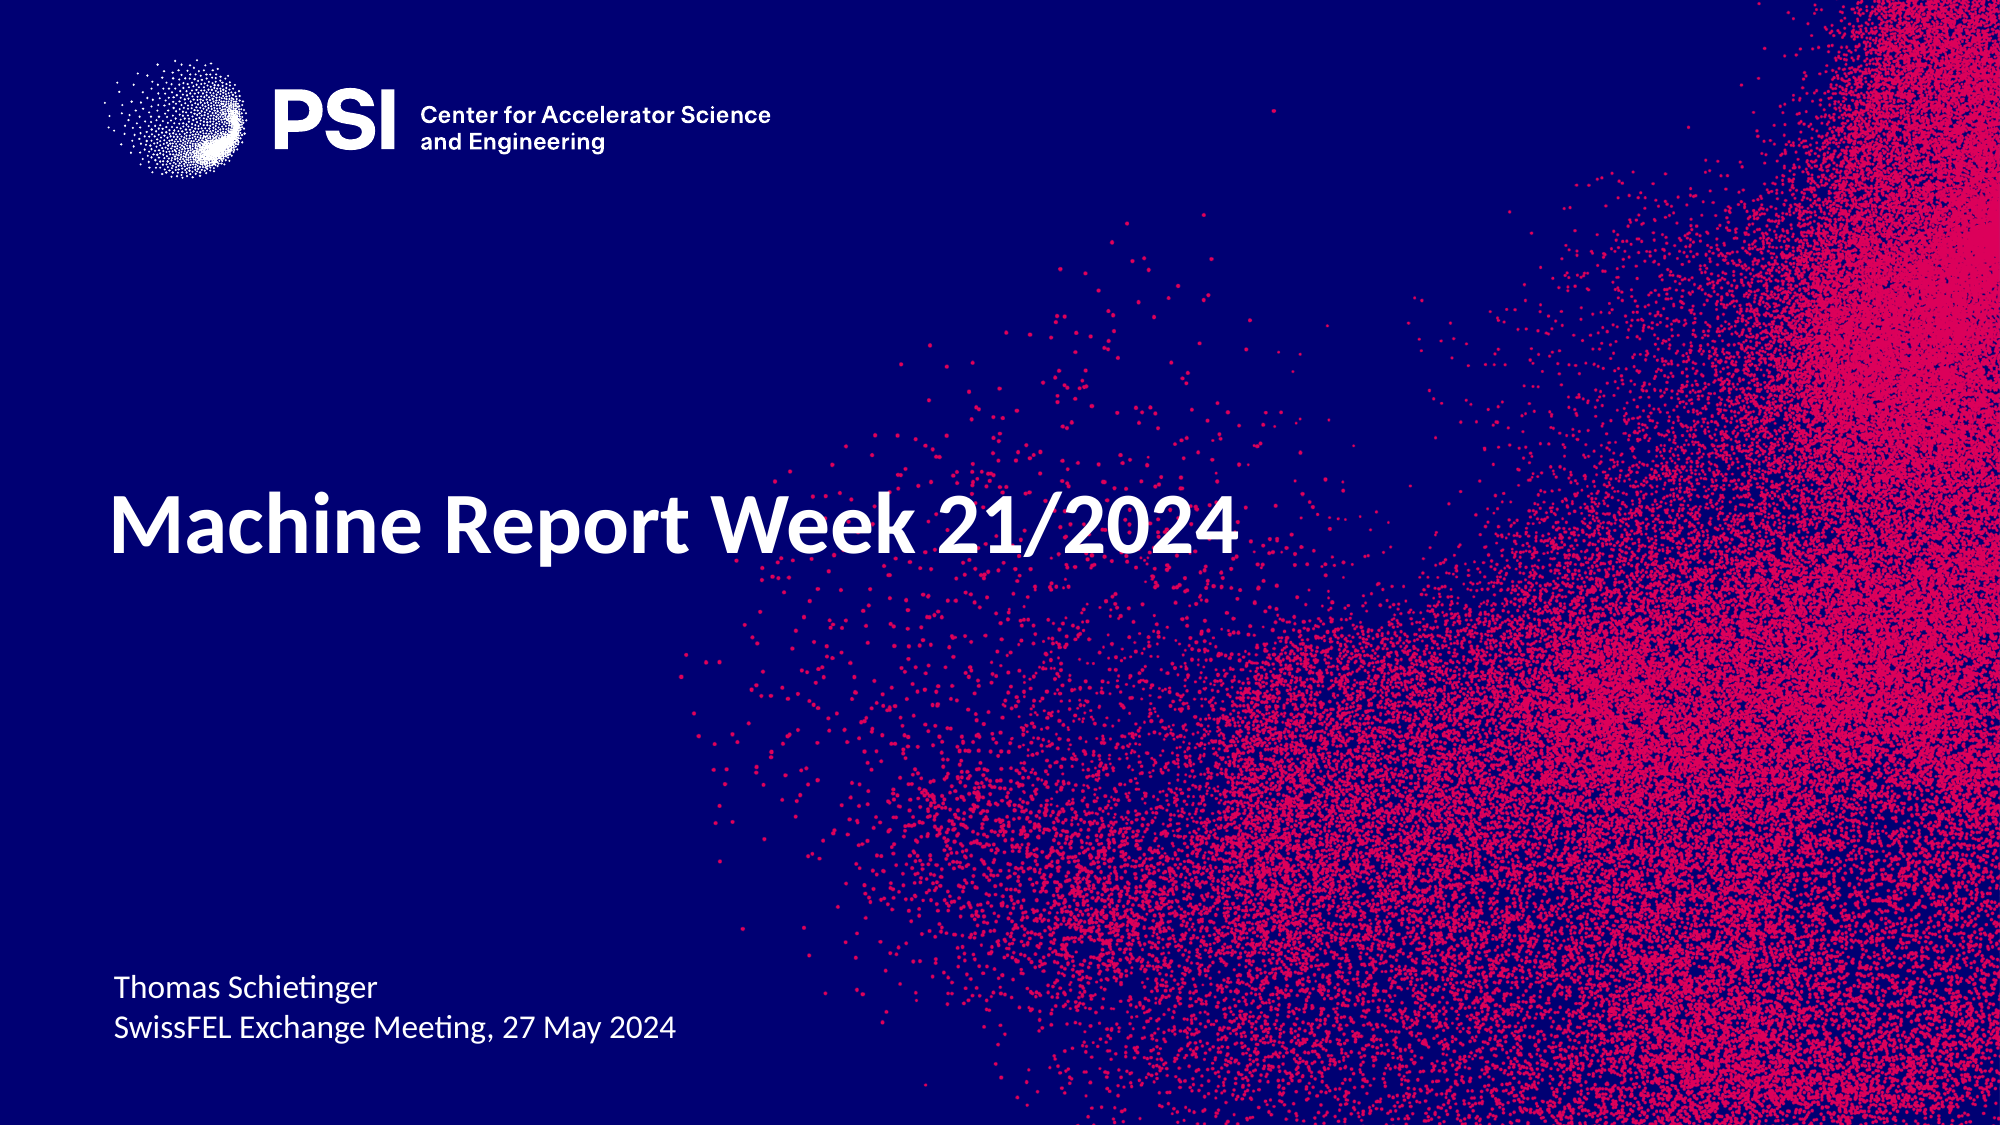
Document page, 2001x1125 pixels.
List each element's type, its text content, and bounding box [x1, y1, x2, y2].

title Machine Report Week 21/2024 [108, 449, 1428, 573]
picture [0, 0, 2000, 1125]
list Thomas Schietinger [114, 958, 983, 1005]
list SwissFEL Exchange Meeting, 27 May 2024 [114, 1005, 983, 1047]
